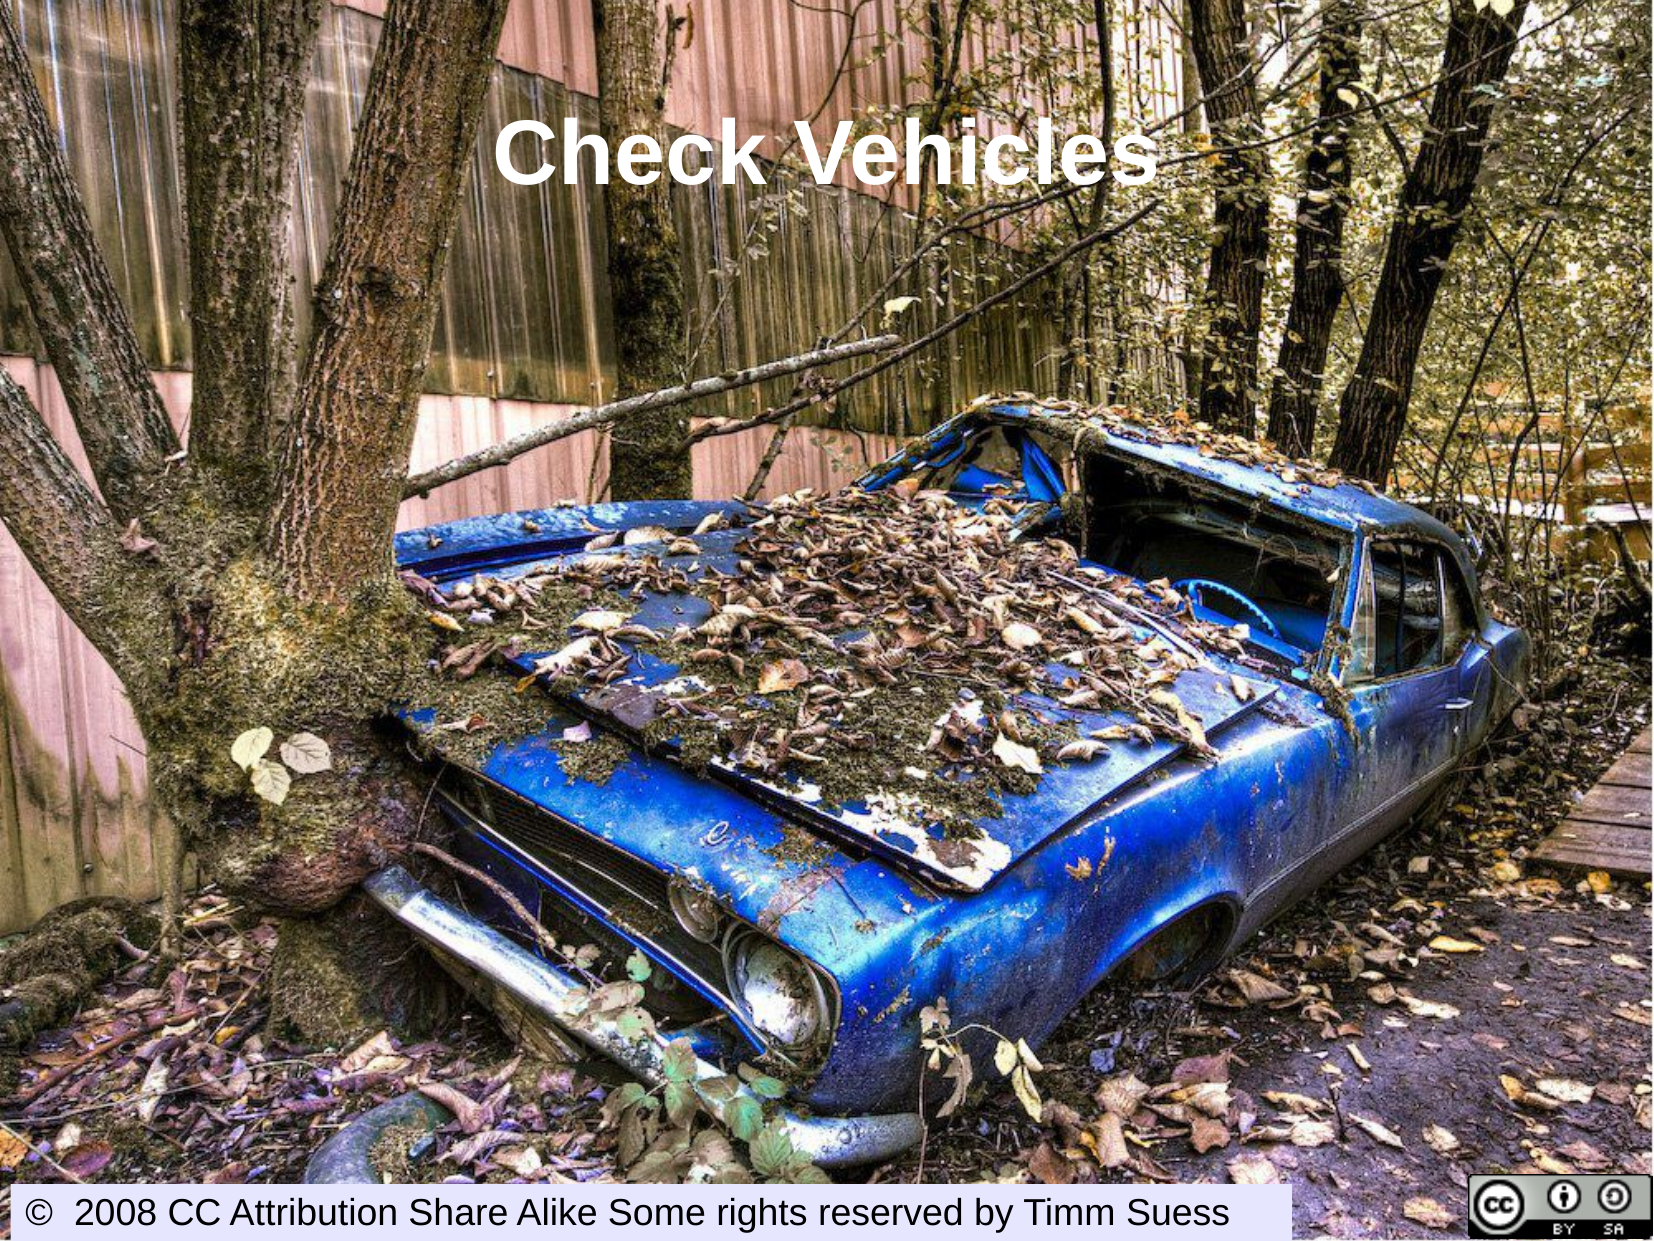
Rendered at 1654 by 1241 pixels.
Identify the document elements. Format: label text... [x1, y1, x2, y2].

picture [0, 0, 1654, 1241]
title Check Vehicles [82, 49, 1571, 257]
text_box © 2008 CC Attribution Share Alike Some rights reserved by Timm Suess [10, 1184, 1293, 1241]
